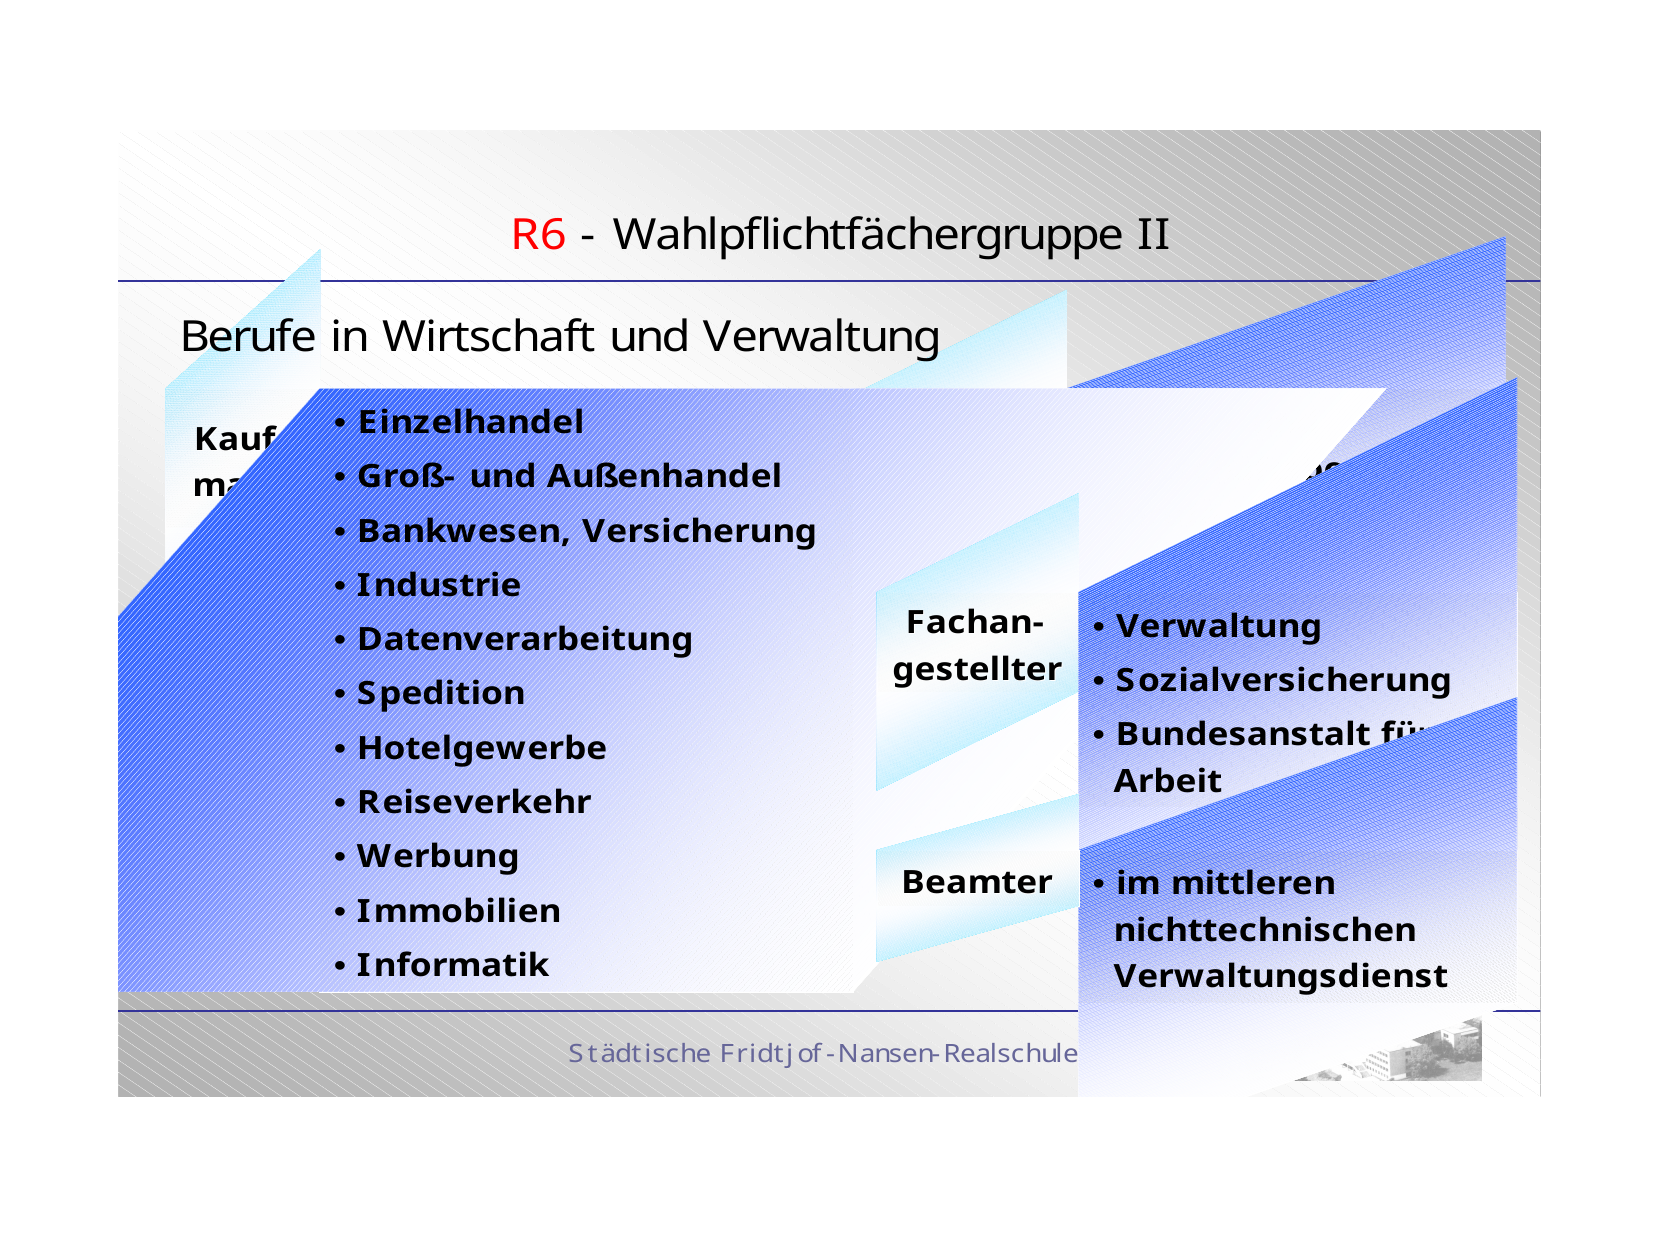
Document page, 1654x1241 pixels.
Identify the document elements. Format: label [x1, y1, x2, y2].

chart [118, 130, 1541, 1097]
